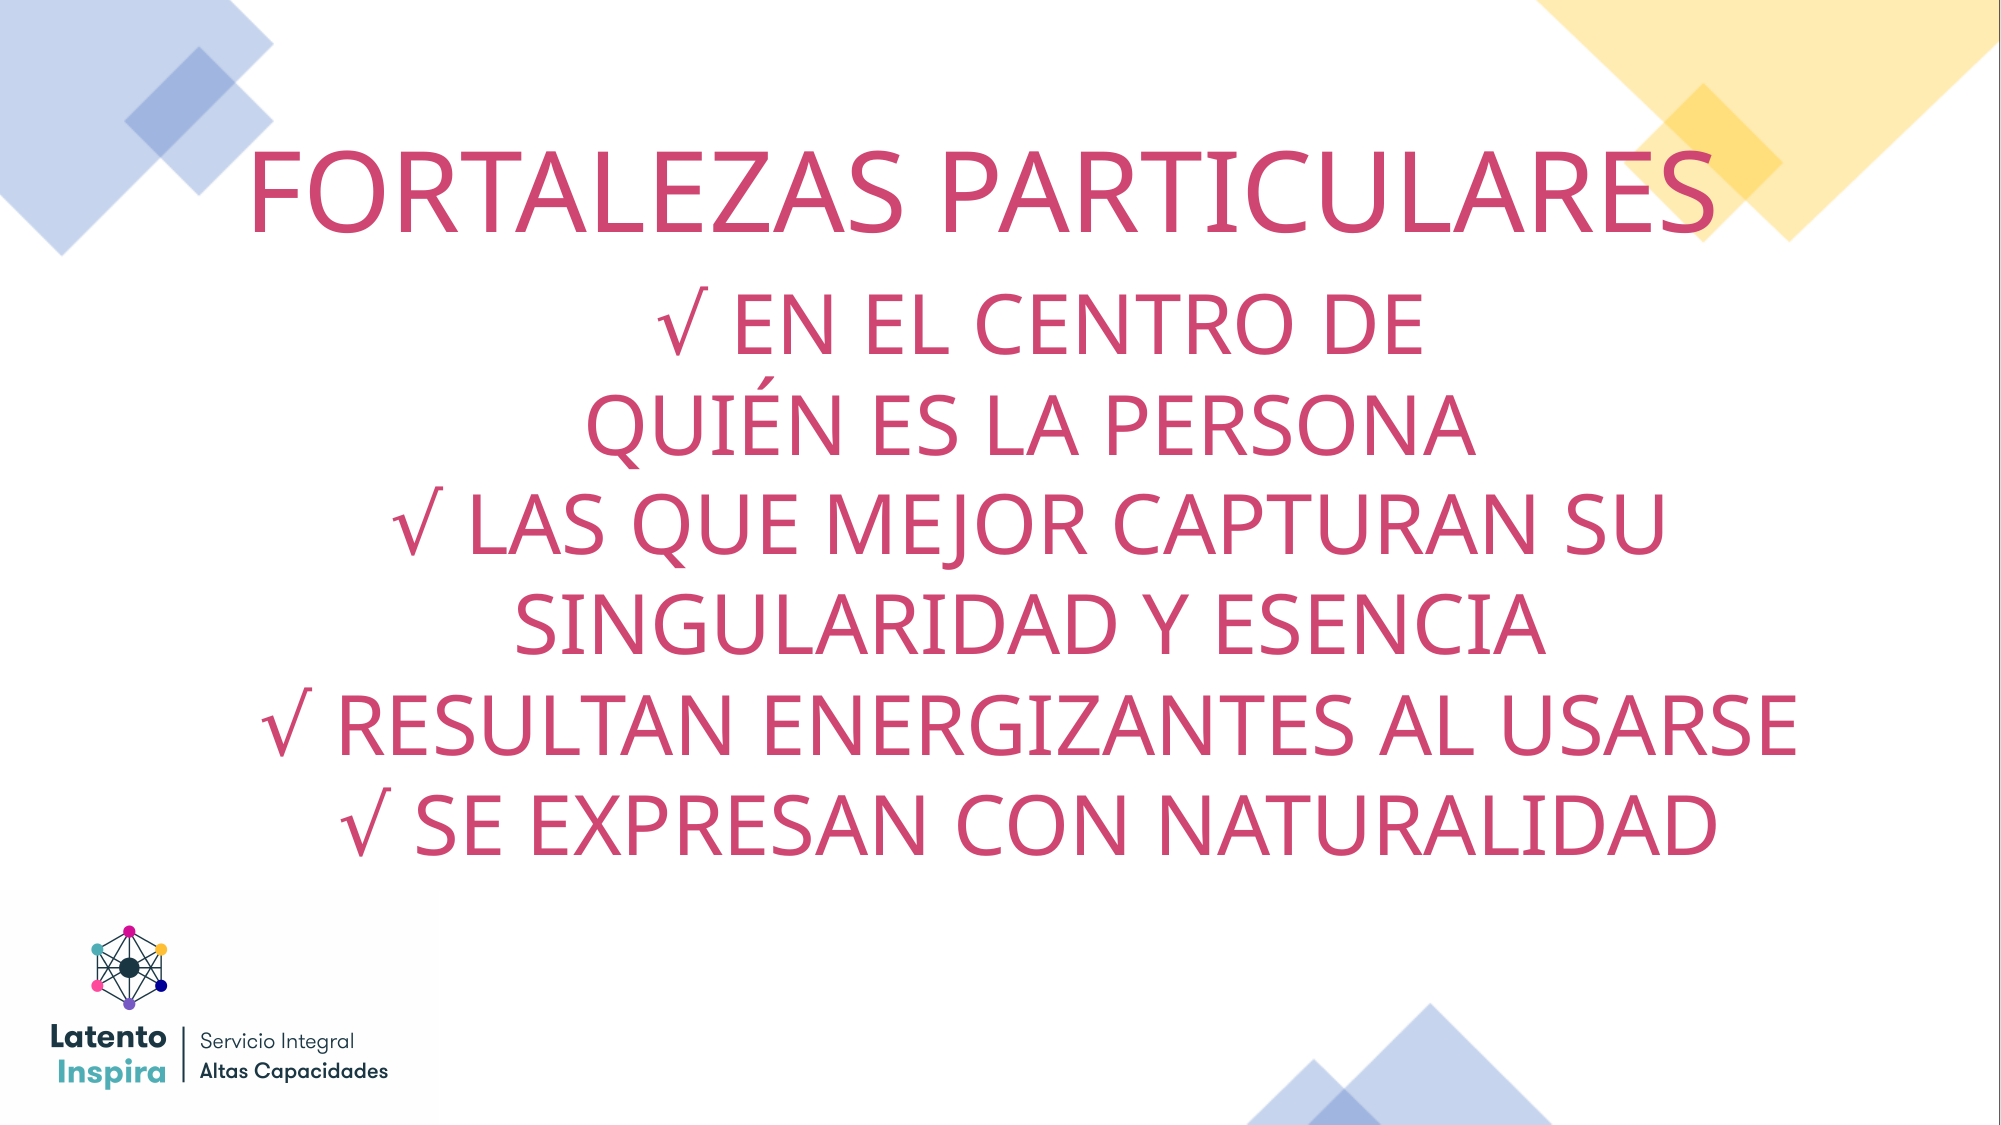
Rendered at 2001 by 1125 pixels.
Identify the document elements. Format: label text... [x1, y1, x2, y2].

picture [0, 0, 2001, 1125]
text_box √ EN EL CENTRO DE QUIÉN ES LA PERSONA √ LAS QUE MEJOR CAPTURAN SU SINGULARIDAD Y ESENCIA √ RESULTAN ENERGIZANTES AL USARSE √ SE EXPRESAN CON NATURALIDAD [134, 264, 1927, 880]
text_box FORTALEZAS PARTICULARES [154, 112, 1811, 263]
